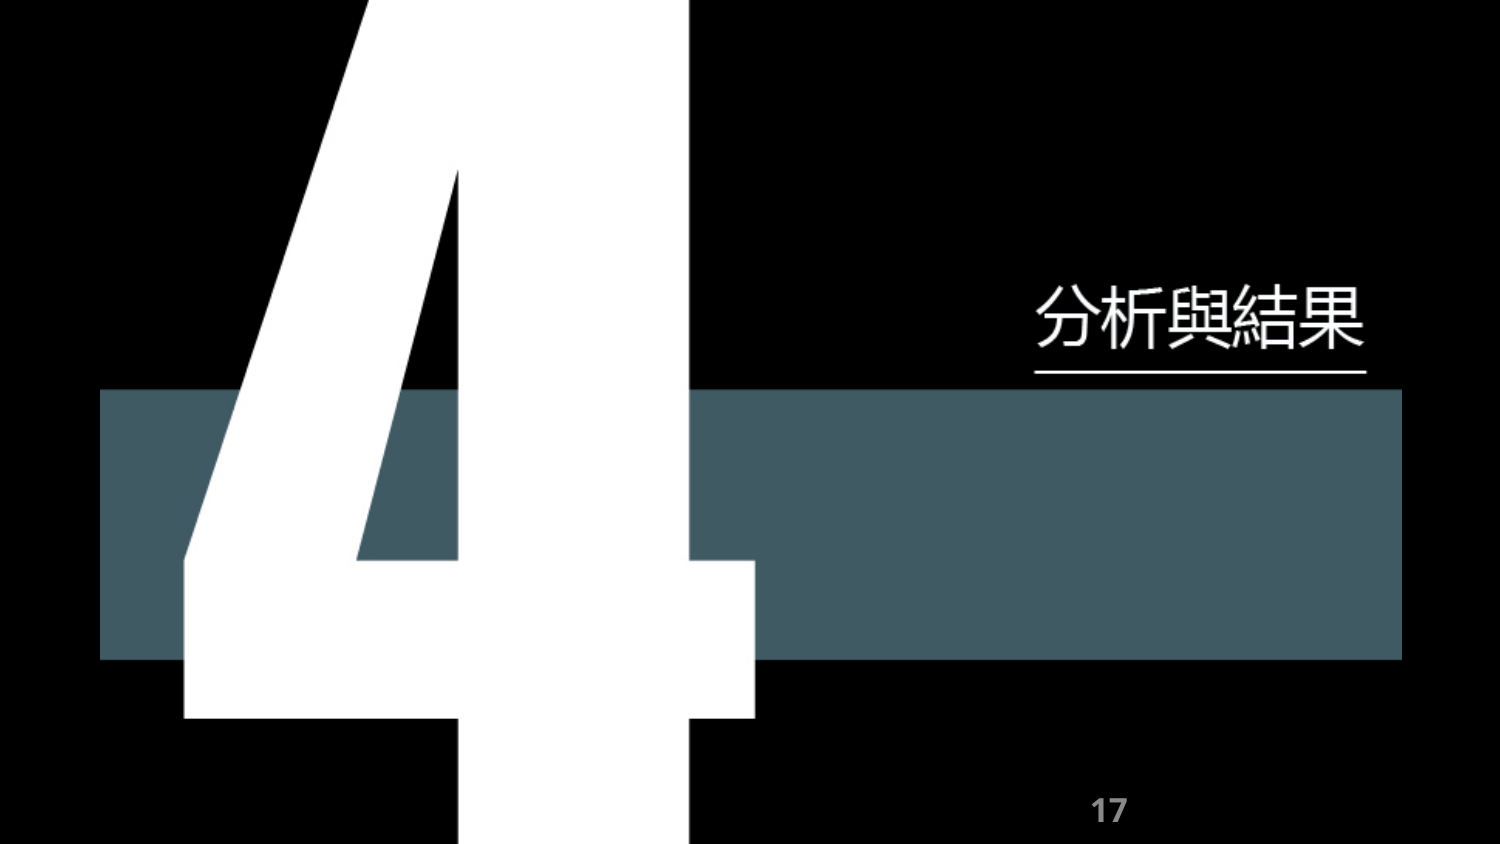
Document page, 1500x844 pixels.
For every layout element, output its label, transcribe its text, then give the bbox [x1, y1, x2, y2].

picture [100, 0, 1402, 844]
text_box 17 [1074, 782, 1426, 827]
